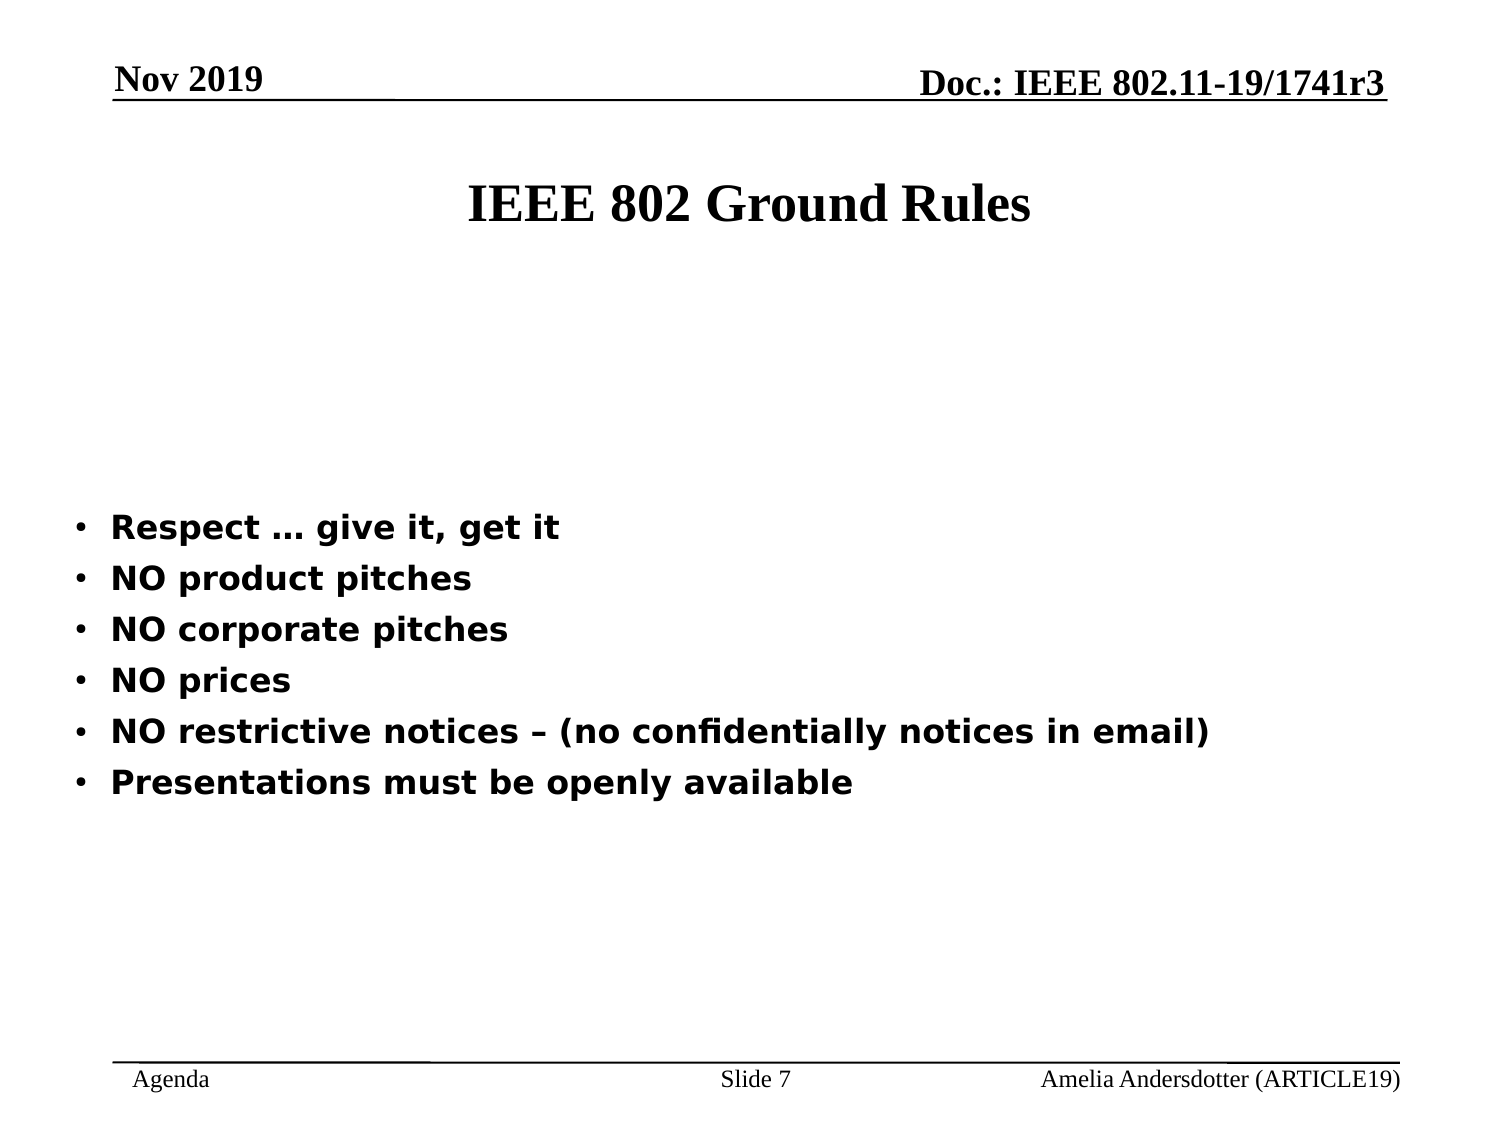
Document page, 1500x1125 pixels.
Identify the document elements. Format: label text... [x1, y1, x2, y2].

text_box IEEE 802 Ground Rules [112, 112, 1387, 287]
text_box Slide <number> [712, 1062, 799, 1122]
subtitle Respect … give it, get it NO product pitches NO corporate pitches NO prices NO restrictive notices – (no confidentially notices in email) Presentations must be openly available [75, 389, 1425, 922]
text_box Amelia Andersdotter (ARTICLE19) [878, 1062, 1401, 1092]
text_box Nov 2019 [114, 54, 422, 99]
